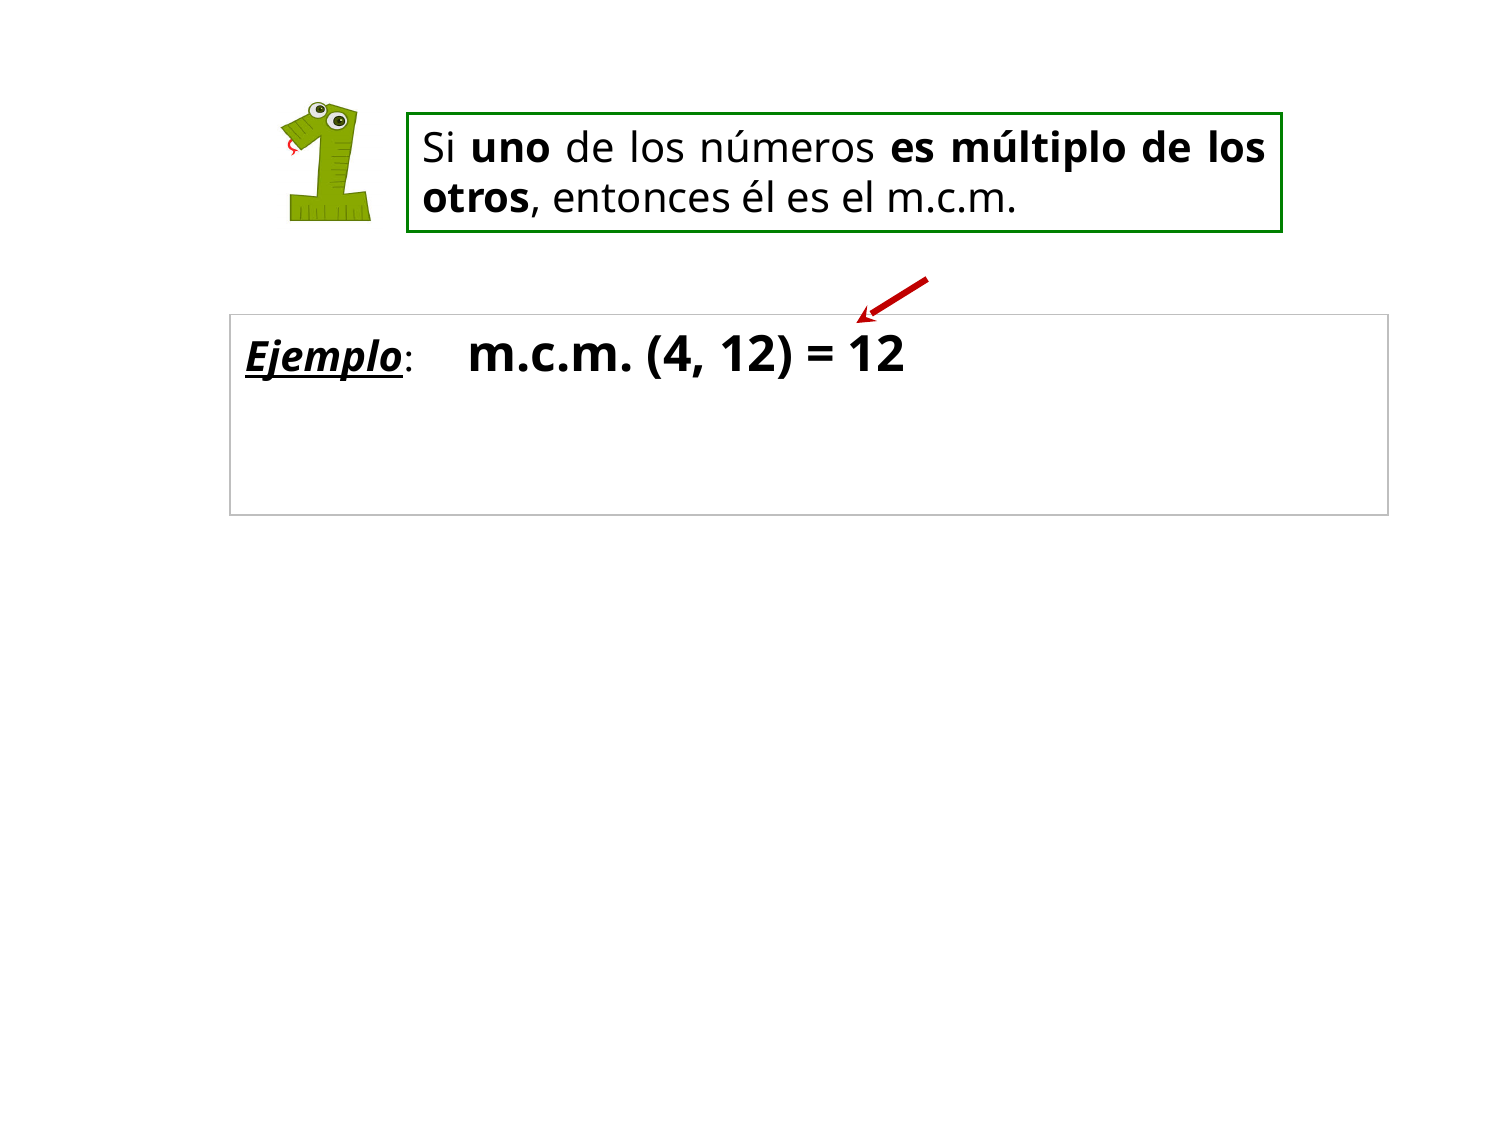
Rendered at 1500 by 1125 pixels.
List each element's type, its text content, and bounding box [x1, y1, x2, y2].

text_box Ejemplo: m.c.m. (4, 12) = 12 [230, 314, 1388, 516]
picture [277, 101, 383, 229]
text_box Si uno de los números es múltiplo de los otros, entonces él es el m.c.m. [407, 113, 1282, 232]
